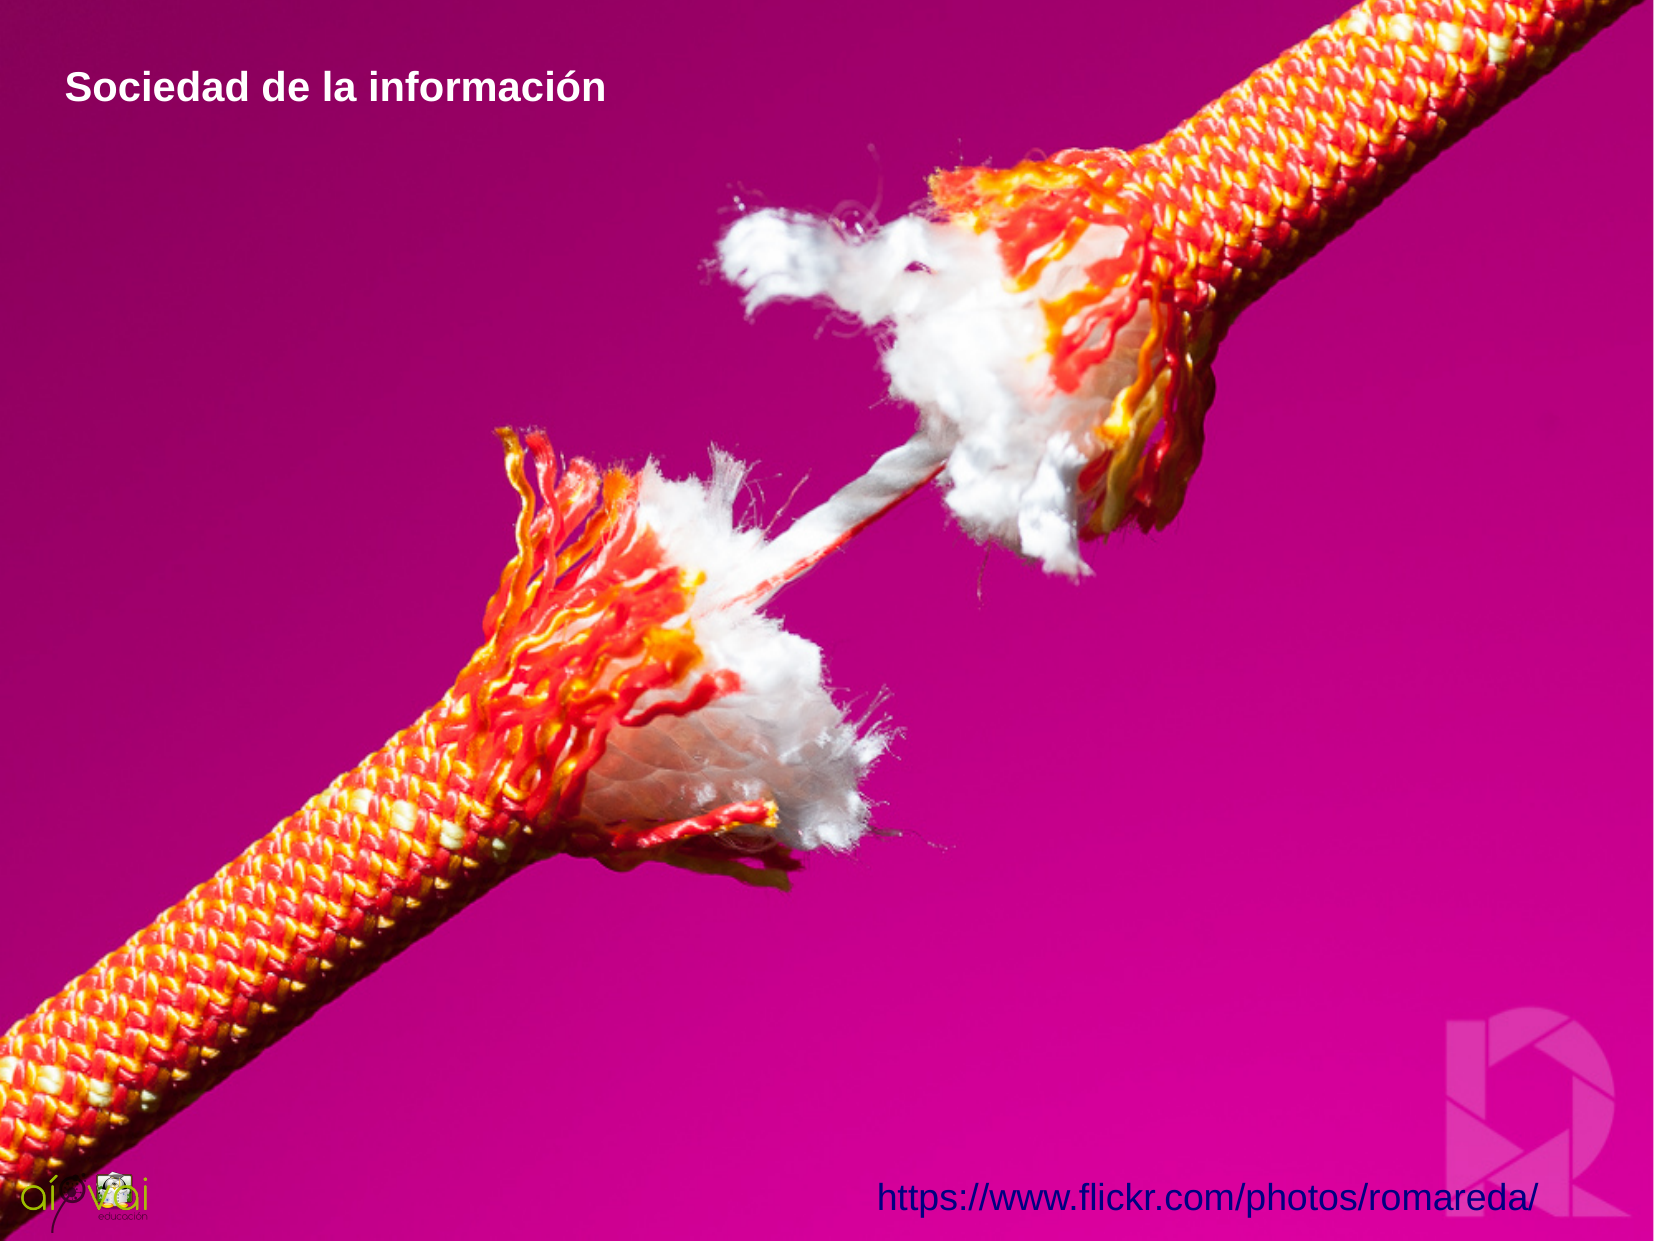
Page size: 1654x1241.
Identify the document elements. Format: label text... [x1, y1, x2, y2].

text_box Sociedad de la información [49, 56, 1146, 165]
text_box https://www.flickr.com/photos/romareda/ [862, 1169, 1555, 1227]
picture [0, 0, 1654, 1241]
